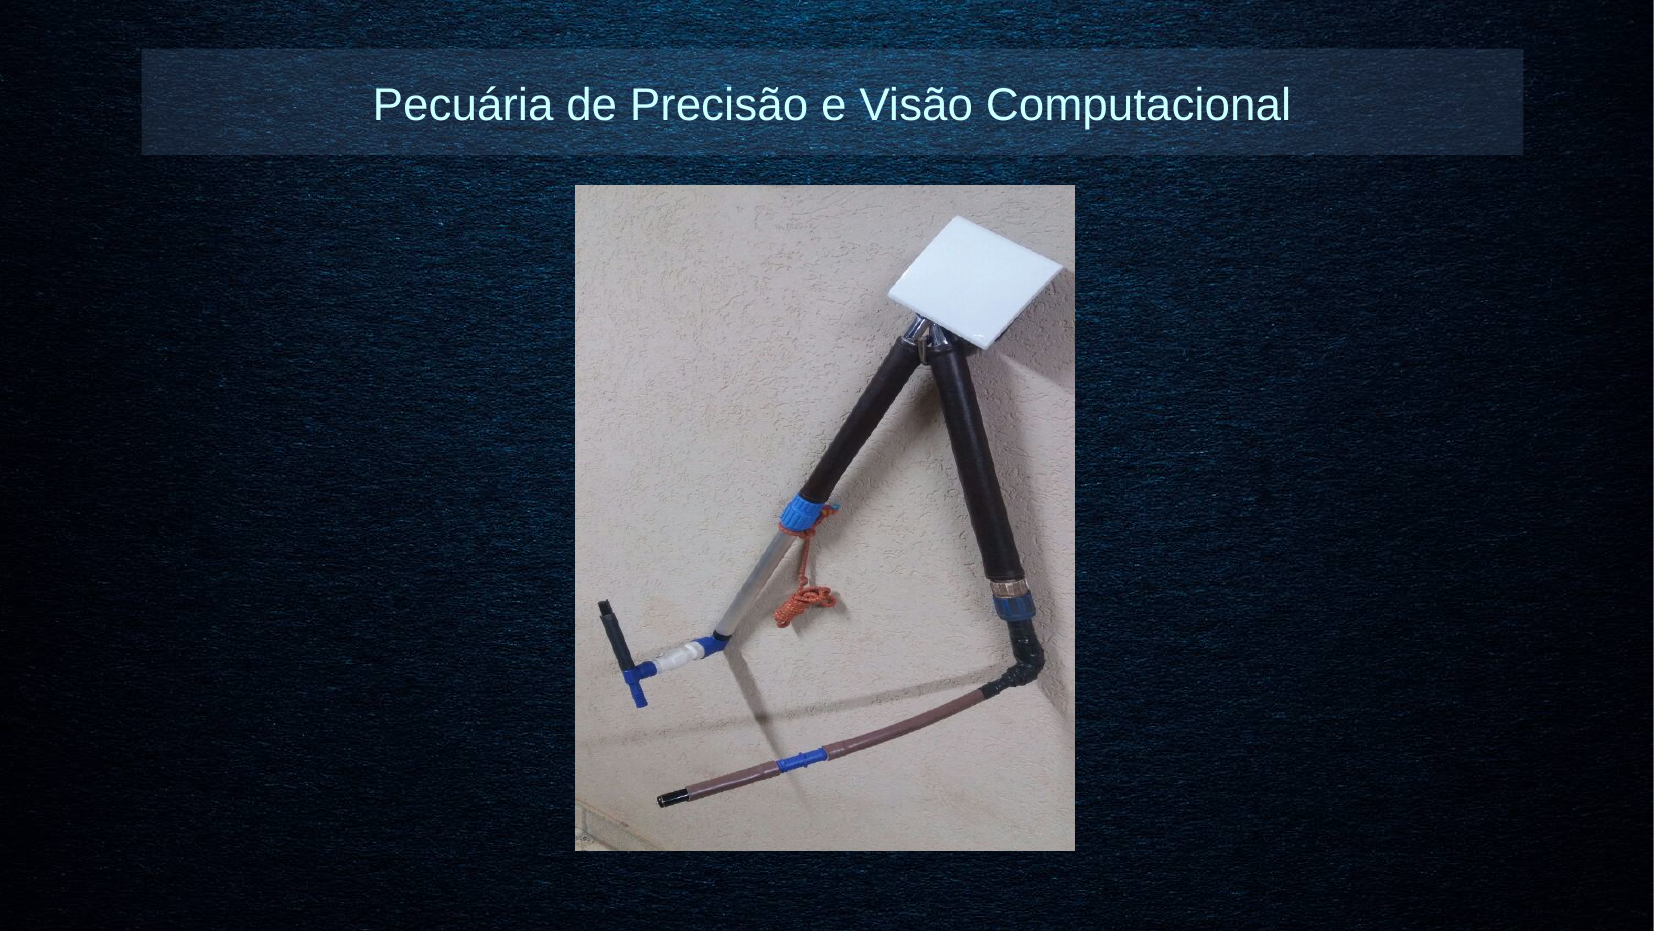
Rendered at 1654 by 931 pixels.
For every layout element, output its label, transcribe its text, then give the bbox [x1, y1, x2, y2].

picture [0, 0, 1654, 931]
text_box Pecuária de Precisão e Visão Computacional [141, 48, 1524, 155]
